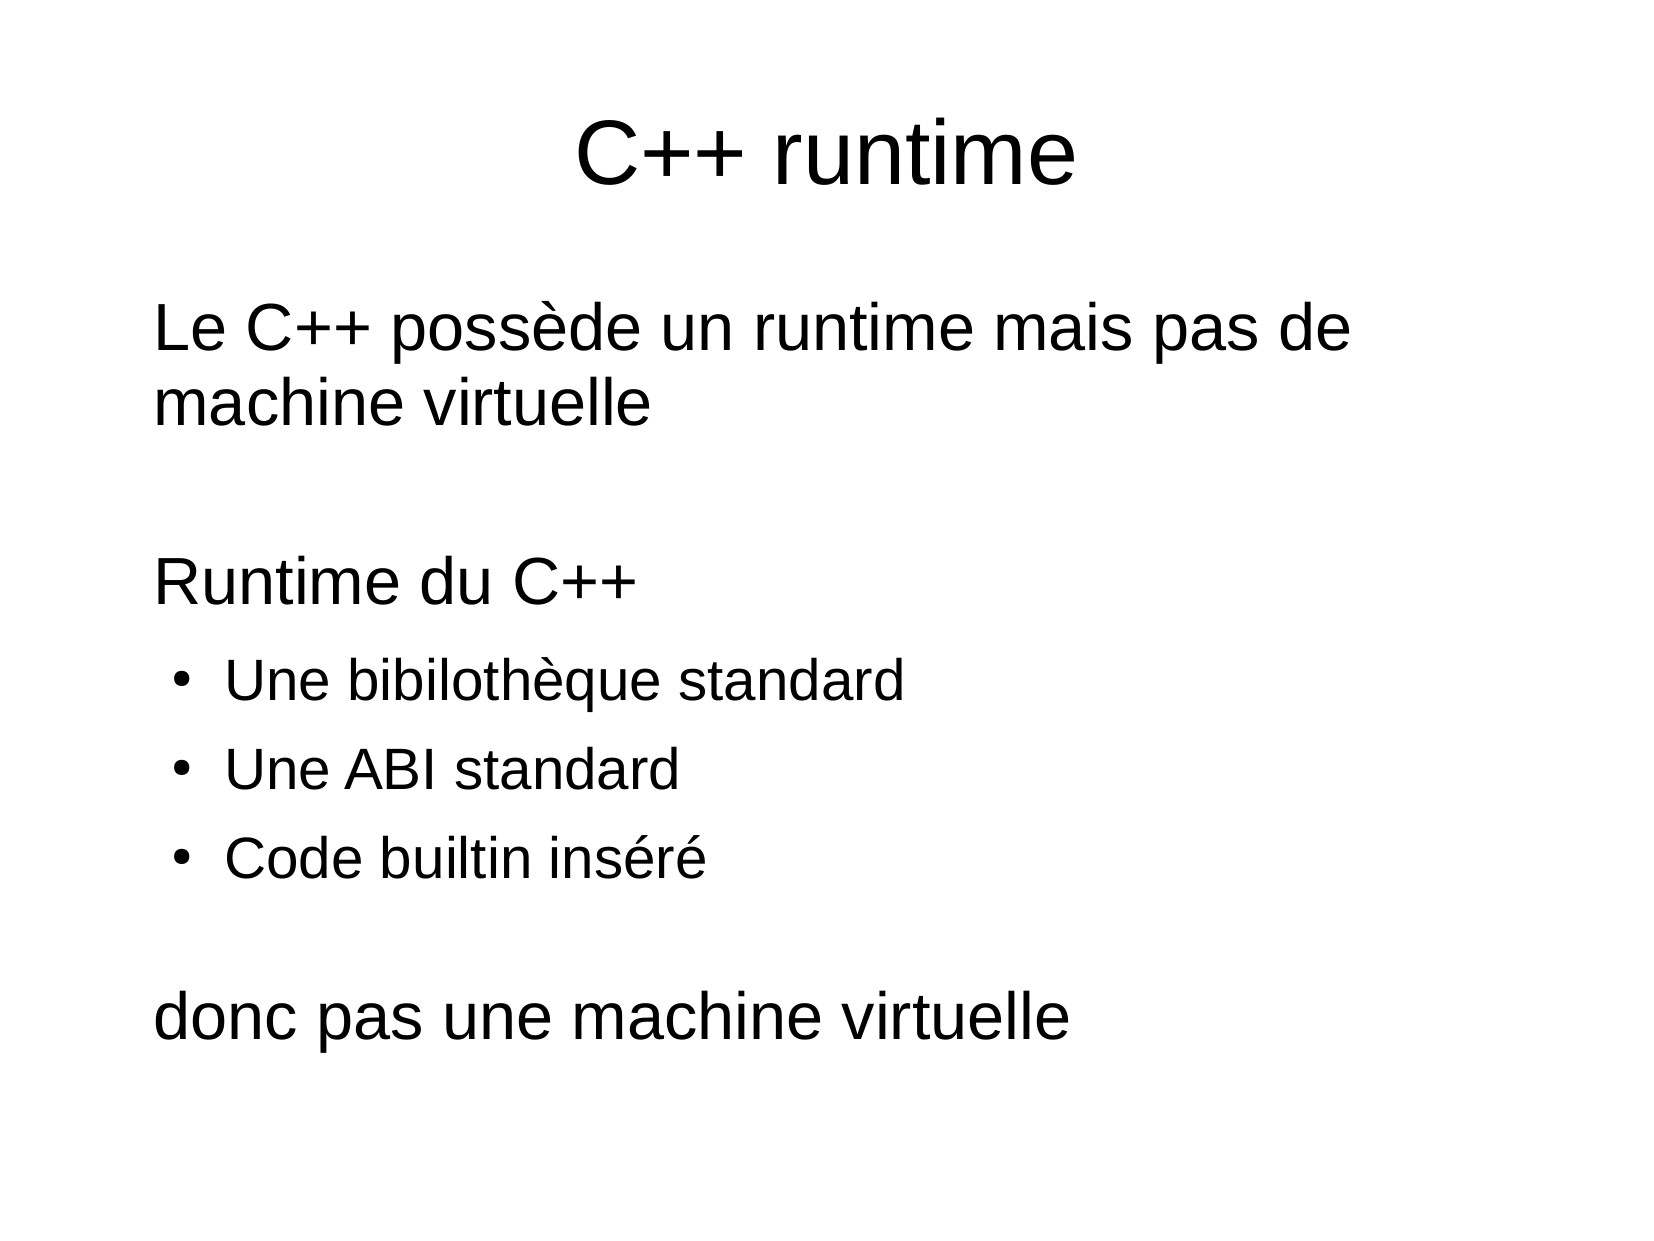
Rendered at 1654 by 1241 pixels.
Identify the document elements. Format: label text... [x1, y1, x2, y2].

title C++ runtime [82, 49, 1571, 257]
list Le C++ possède un runtime mais pas de machine virtuelle Runtime du C++ Une bibilothèque standard Une ABI standard Code builtin inséré donc pas une machine virtuelle [82, 290, 1571, 1109]
